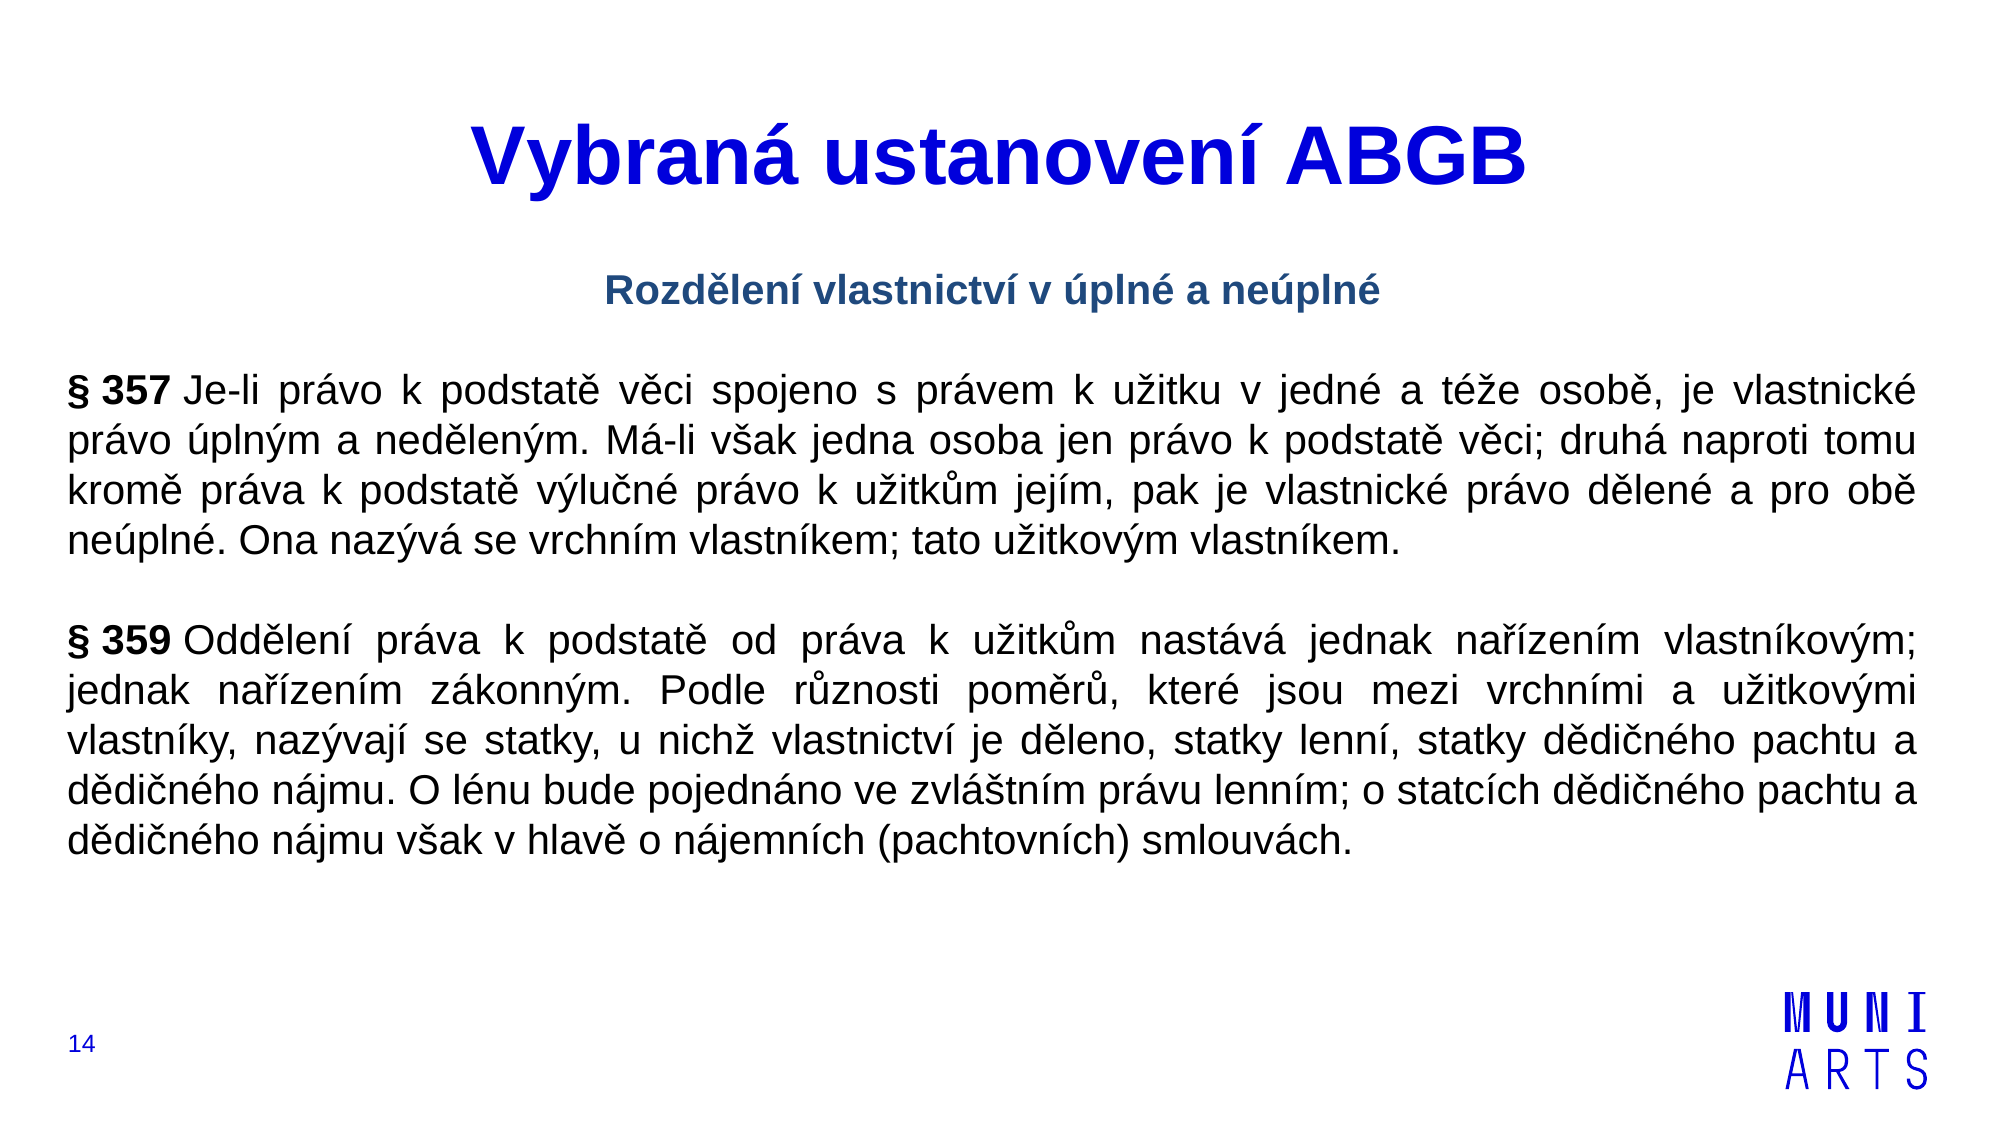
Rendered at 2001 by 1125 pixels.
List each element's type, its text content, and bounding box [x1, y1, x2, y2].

text_box [67, 1021, 110, 1063]
text_box Rozdělení vlastnictví v úplné a neúplné § 357 Je-li právo k podstatě věci spojeno s právem k užitku v jedné a téže osobě, je vlastnické právo úplným a neděleným. Má-li však jedna osoba jen právo k podstatě věci; druhá naproti tomu kromě práva k podstatě výlučné právo k užitkům jejím, pak je vlastnické právo dělené a pro obě neúplné. Ona nazývá se vrchním vlastníkem; tato užitkovým vlastníkem. § 359 Oddělení práva k podstatě od práva k užitkům nastává jednak nařízením vlastníkovým; jednak nařízením zákonným. Podle různosti poměrů, které jsou mezi vrchními a užitkovými vlastníky, nazývají se statky, u nichž vlastnictví je děleno, statky lenní, statky dědičného pachtu a dědičného nájmu. O lénu bude pojednáno ve zvláštním právu lenním; o statcích dědičného pachtu a dědičného nájmu však v hlavě o nájemních (pachtovních) smlouvách. [43, 255, 1933, 921]
title Vybraná ustanovení ABGB [118, 118, 1883, 193]
